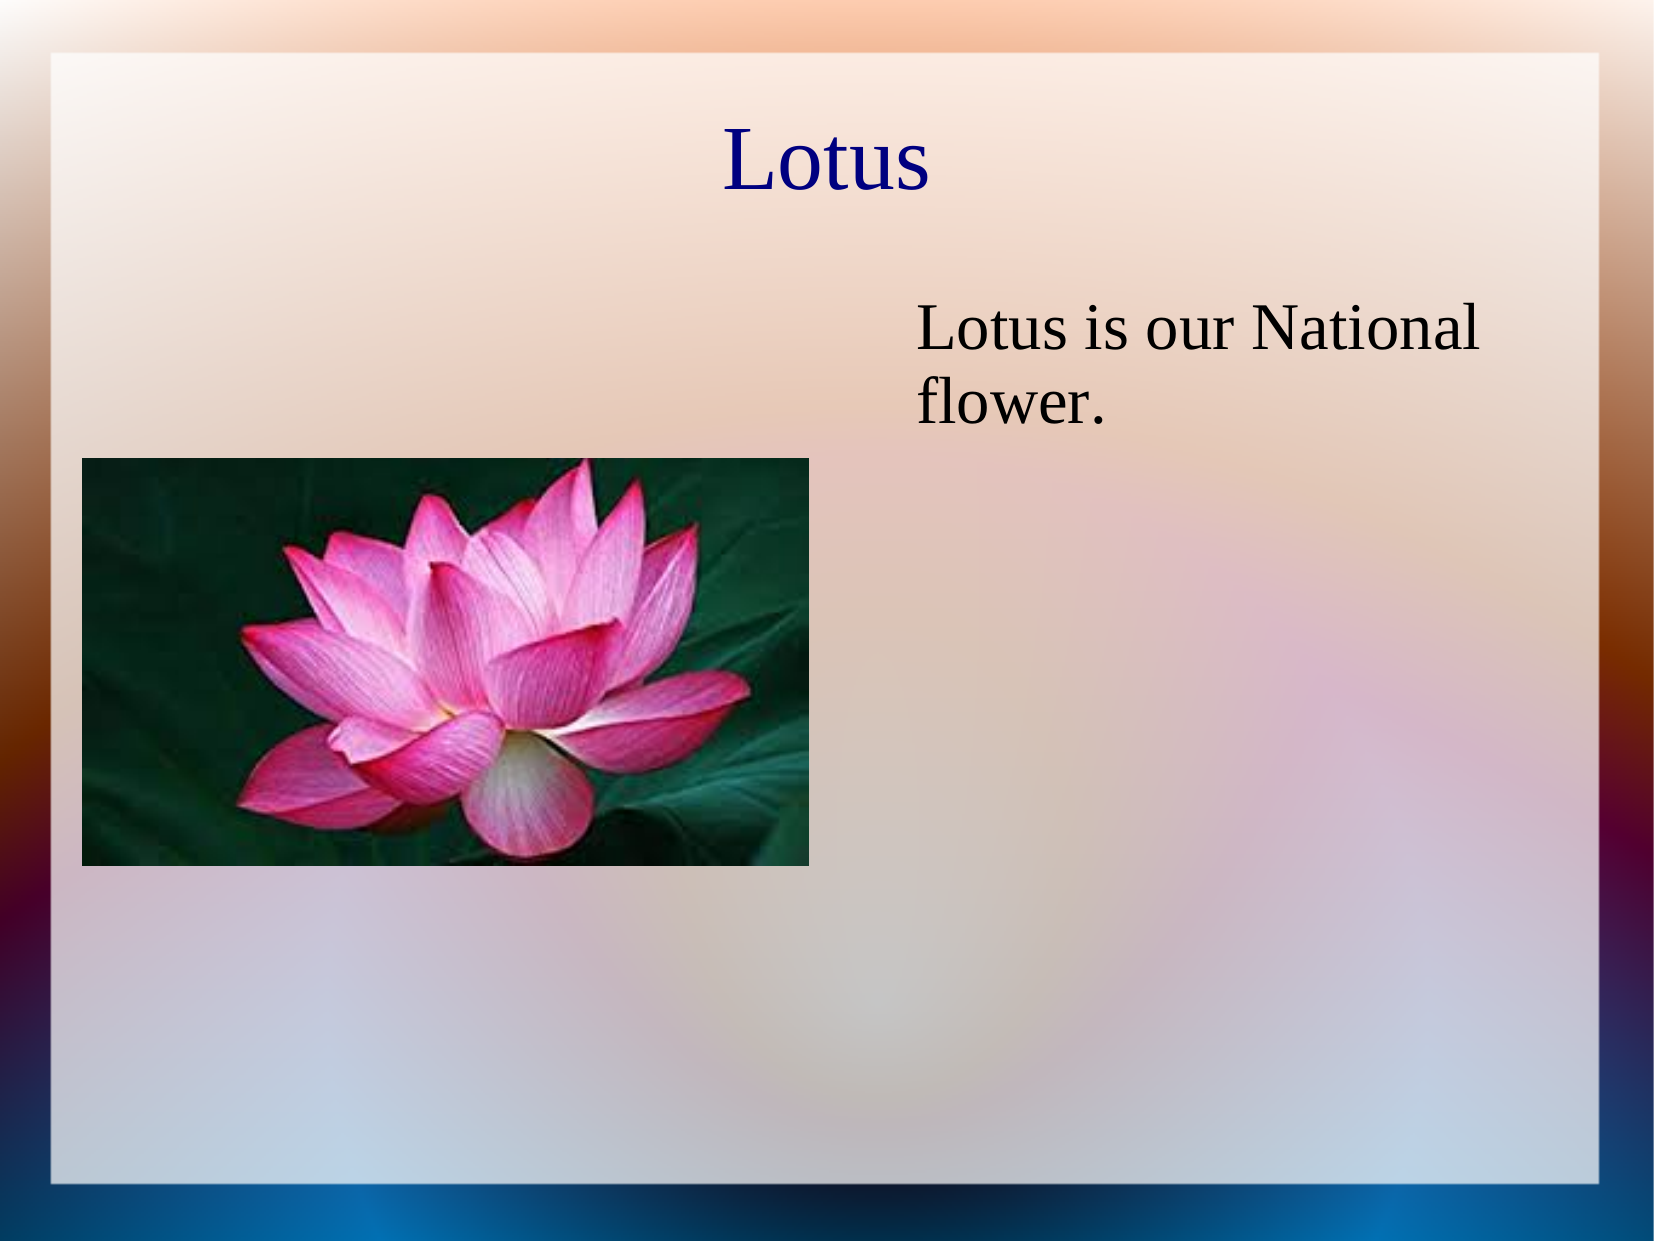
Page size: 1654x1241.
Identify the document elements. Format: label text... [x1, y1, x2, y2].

picture [0, 0, 1654, 1241]
title Lotus [82, 55, 1571, 263]
list Lotus is our National flower. [845, 290, 1572, 1109]
